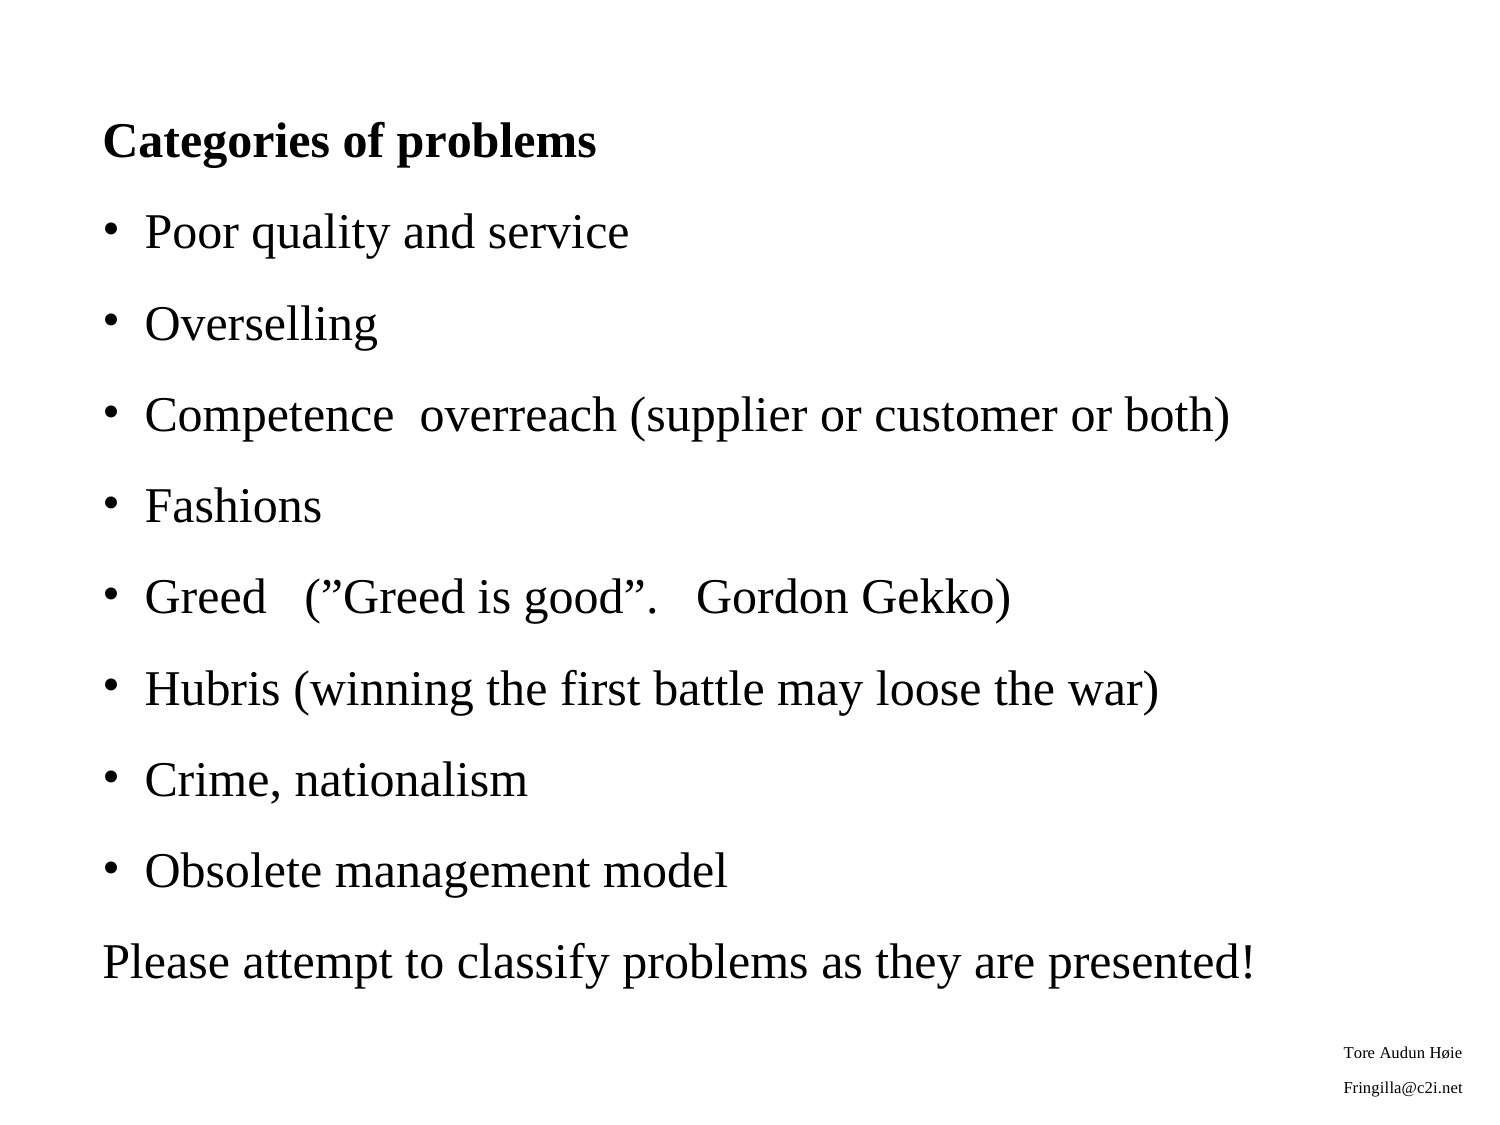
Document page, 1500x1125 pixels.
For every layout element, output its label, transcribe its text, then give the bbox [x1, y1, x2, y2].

text_box Tore Audun Høie Fringilla@c2i.net [1328, 1034, 1500, 1106]
text_box Categories of problems Poor quality and service Overselling Competence overreach (supplier or customer or both) Fashions Greed (”Greed is good”. Gordon Gekko) Hubris (winning the first battle may loose the war) Crime, nationalism Obsolete management model Please attempt to classify problems as they are presented! [87, 99, 1500, 997]
